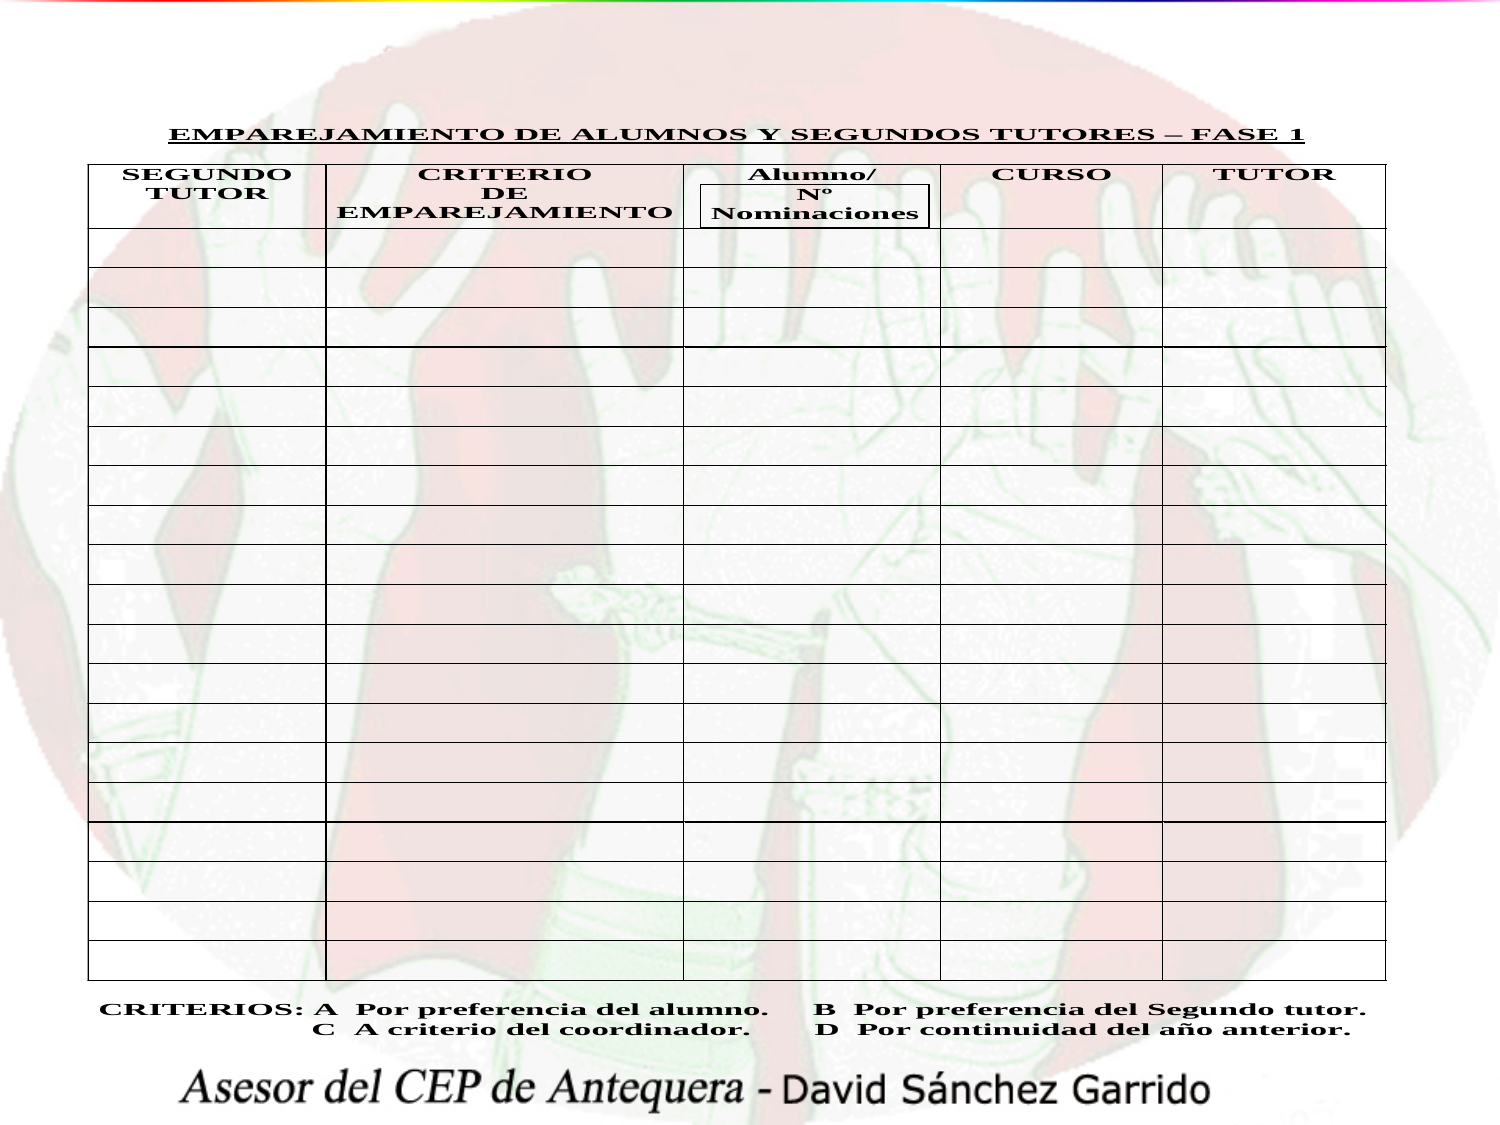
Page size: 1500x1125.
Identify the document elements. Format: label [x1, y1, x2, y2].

chart [87, 125, 1388, 1038]
picture [0, 0, 1500, 1125]
